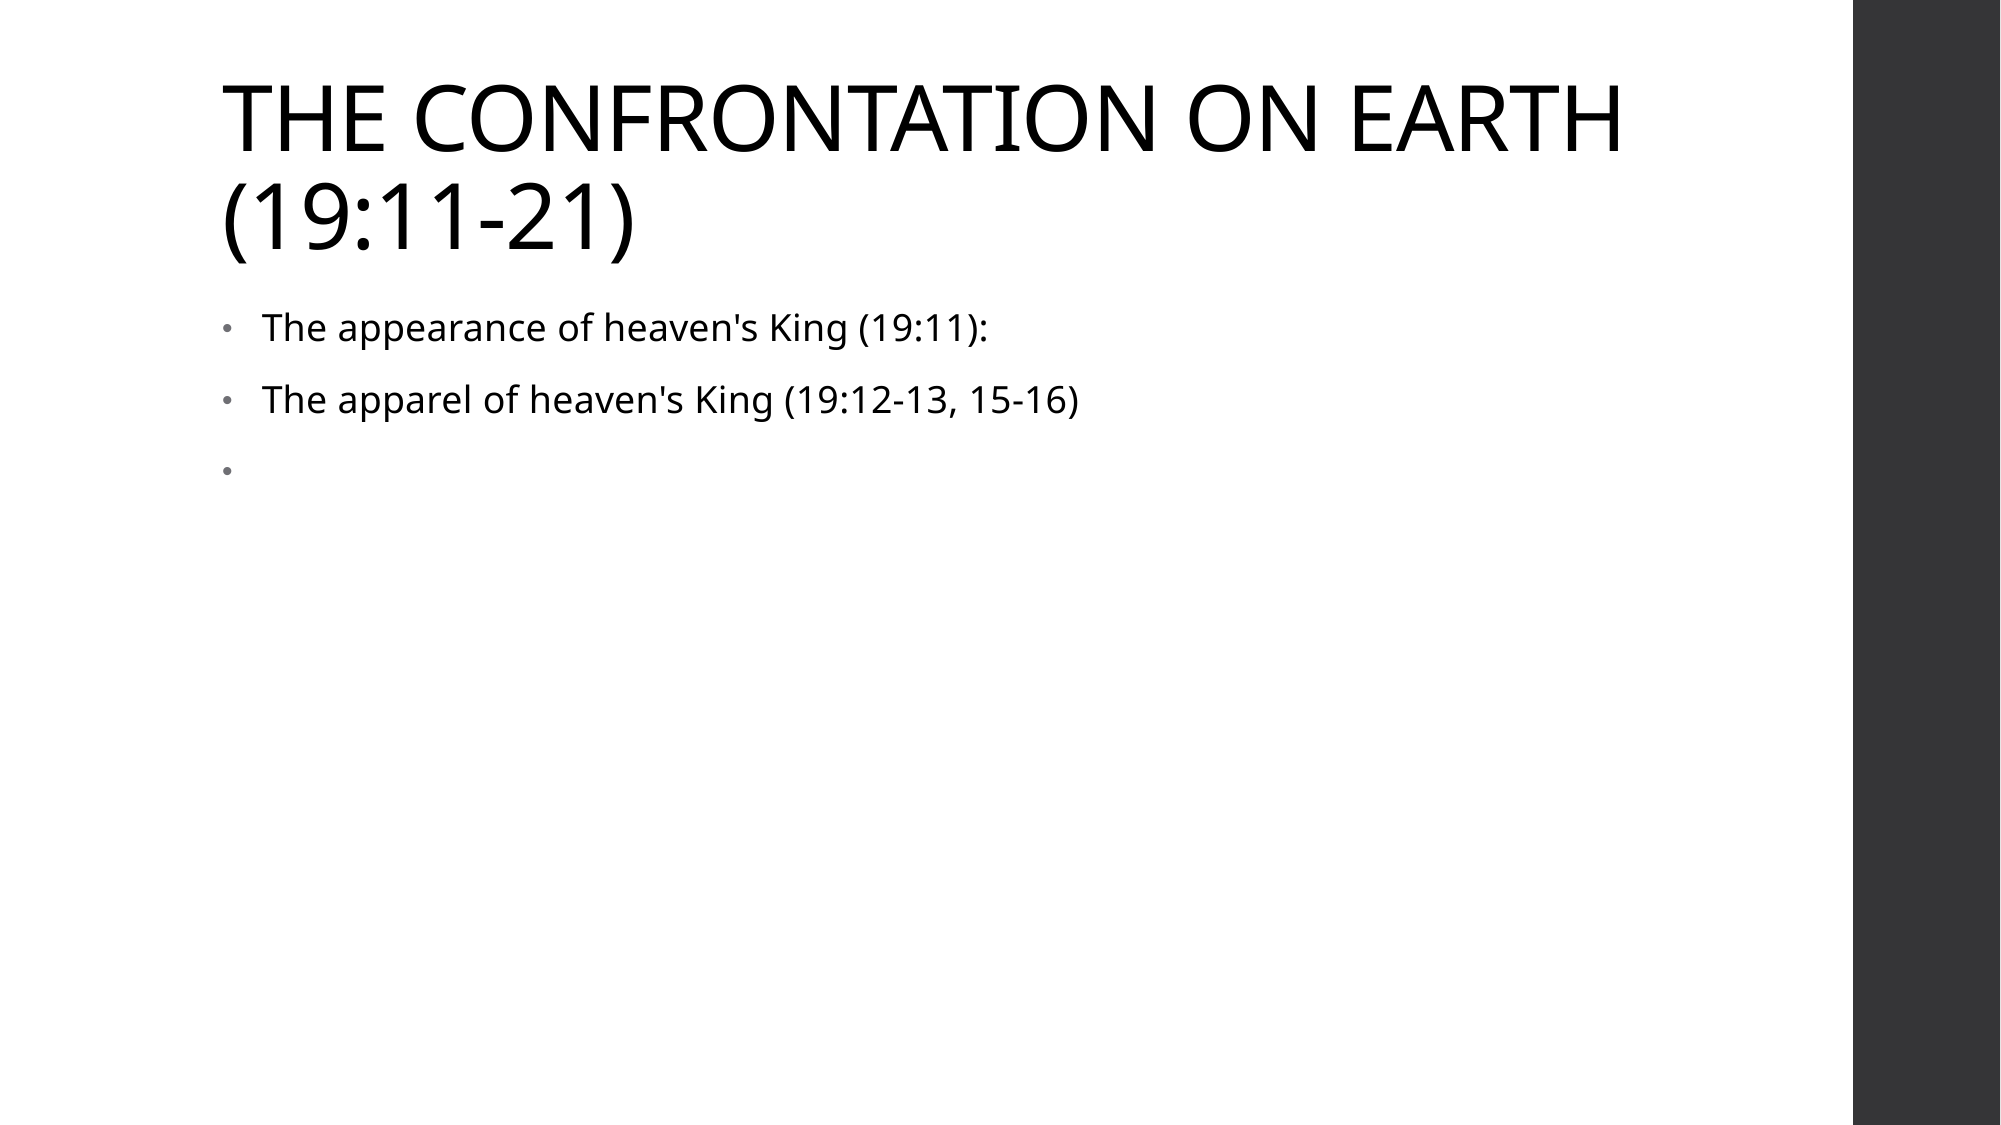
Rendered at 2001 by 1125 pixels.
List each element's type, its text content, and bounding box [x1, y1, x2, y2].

list The appearance of heaven's King (19:11): The apparel of heaven's King (19:12-13, 15-16) [206, 299, 1617, 1014]
title THE CONFRONTATION ON EARTH (19:11-21) [206, 60, 1797, 278]
